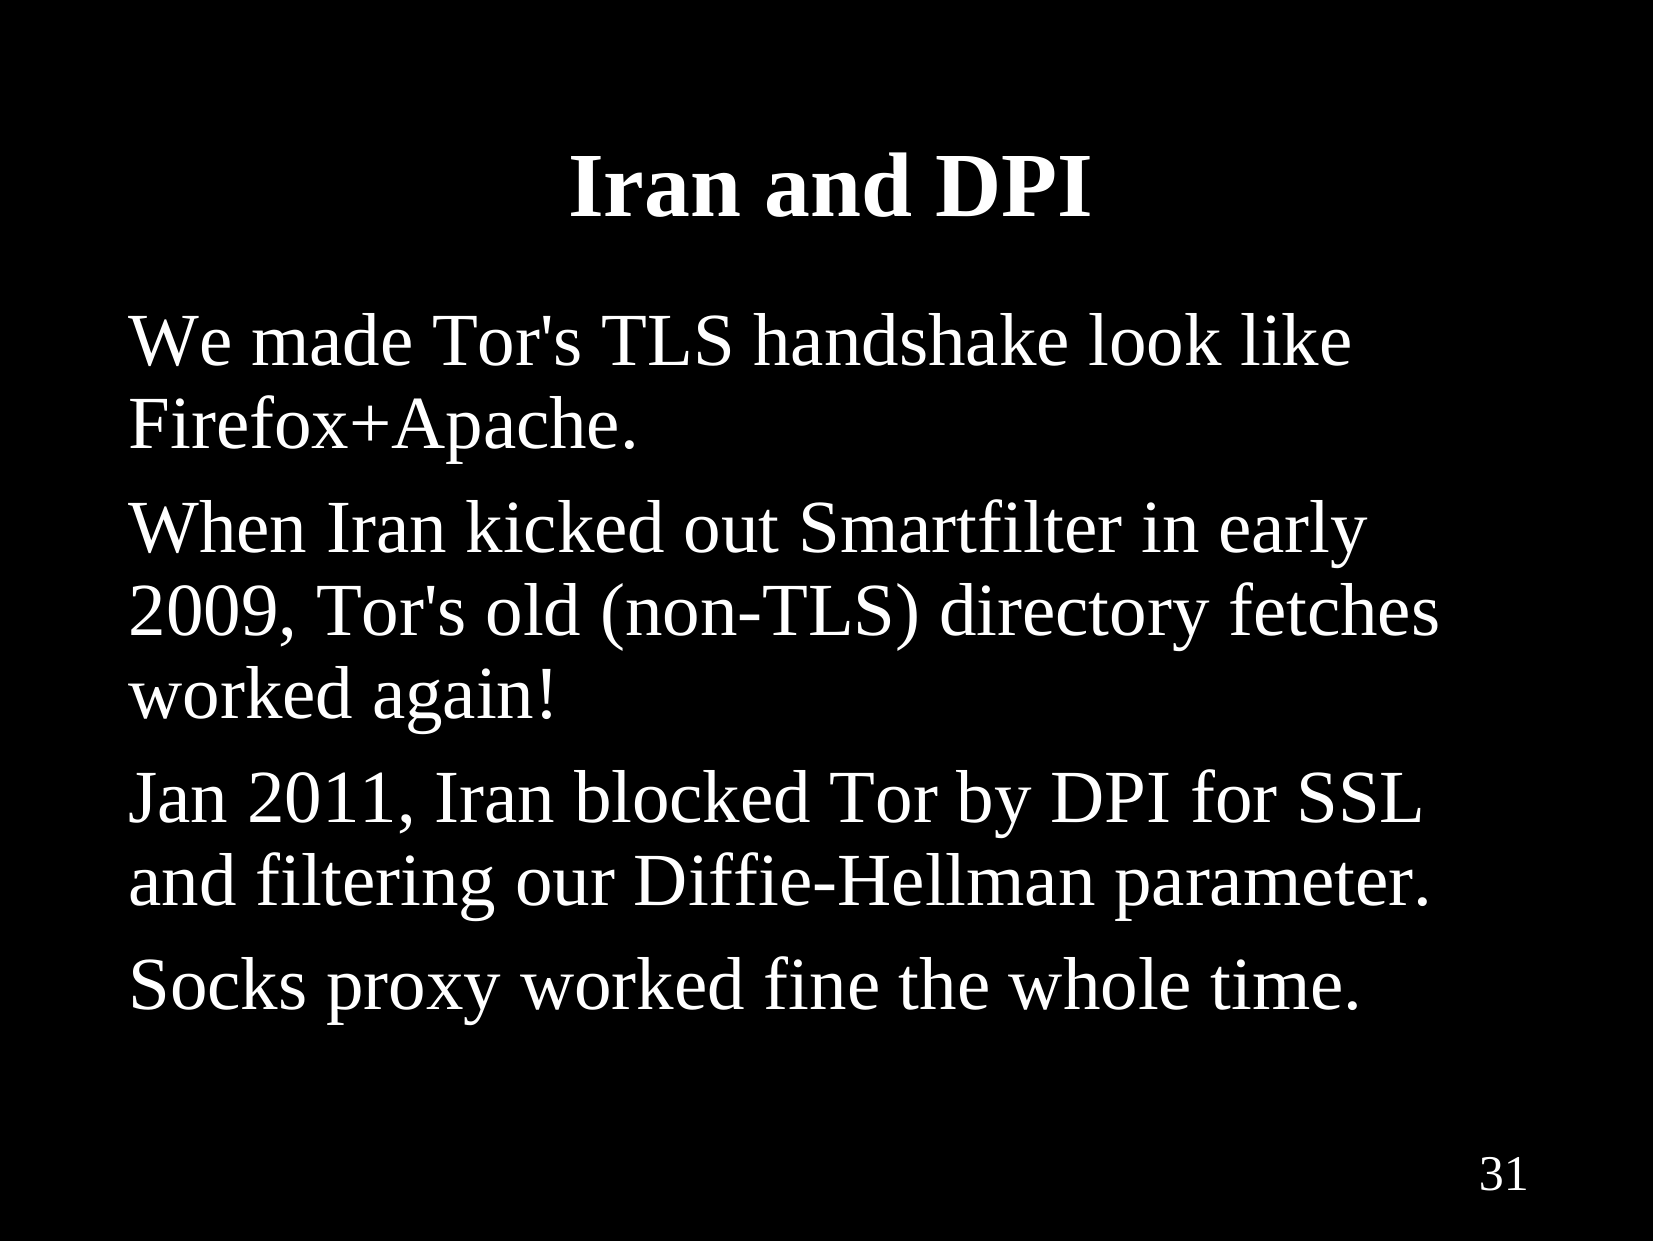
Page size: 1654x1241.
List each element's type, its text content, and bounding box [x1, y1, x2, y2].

title Iran and DPI [125, 81, 1537, 289]
list We made Tor's TLS handshake look like Firefox+Apache. When Iran kicked out Smartfilter in early 2009, Tor's old (non-TLS) directory fetches worked again! Jan 2011, Iran blocked Tor by DPI for SSL and filtering our Diffie-Hellman parameter. Socks proxy worked fine the whole time. [128, 298, 1541, 1081]
